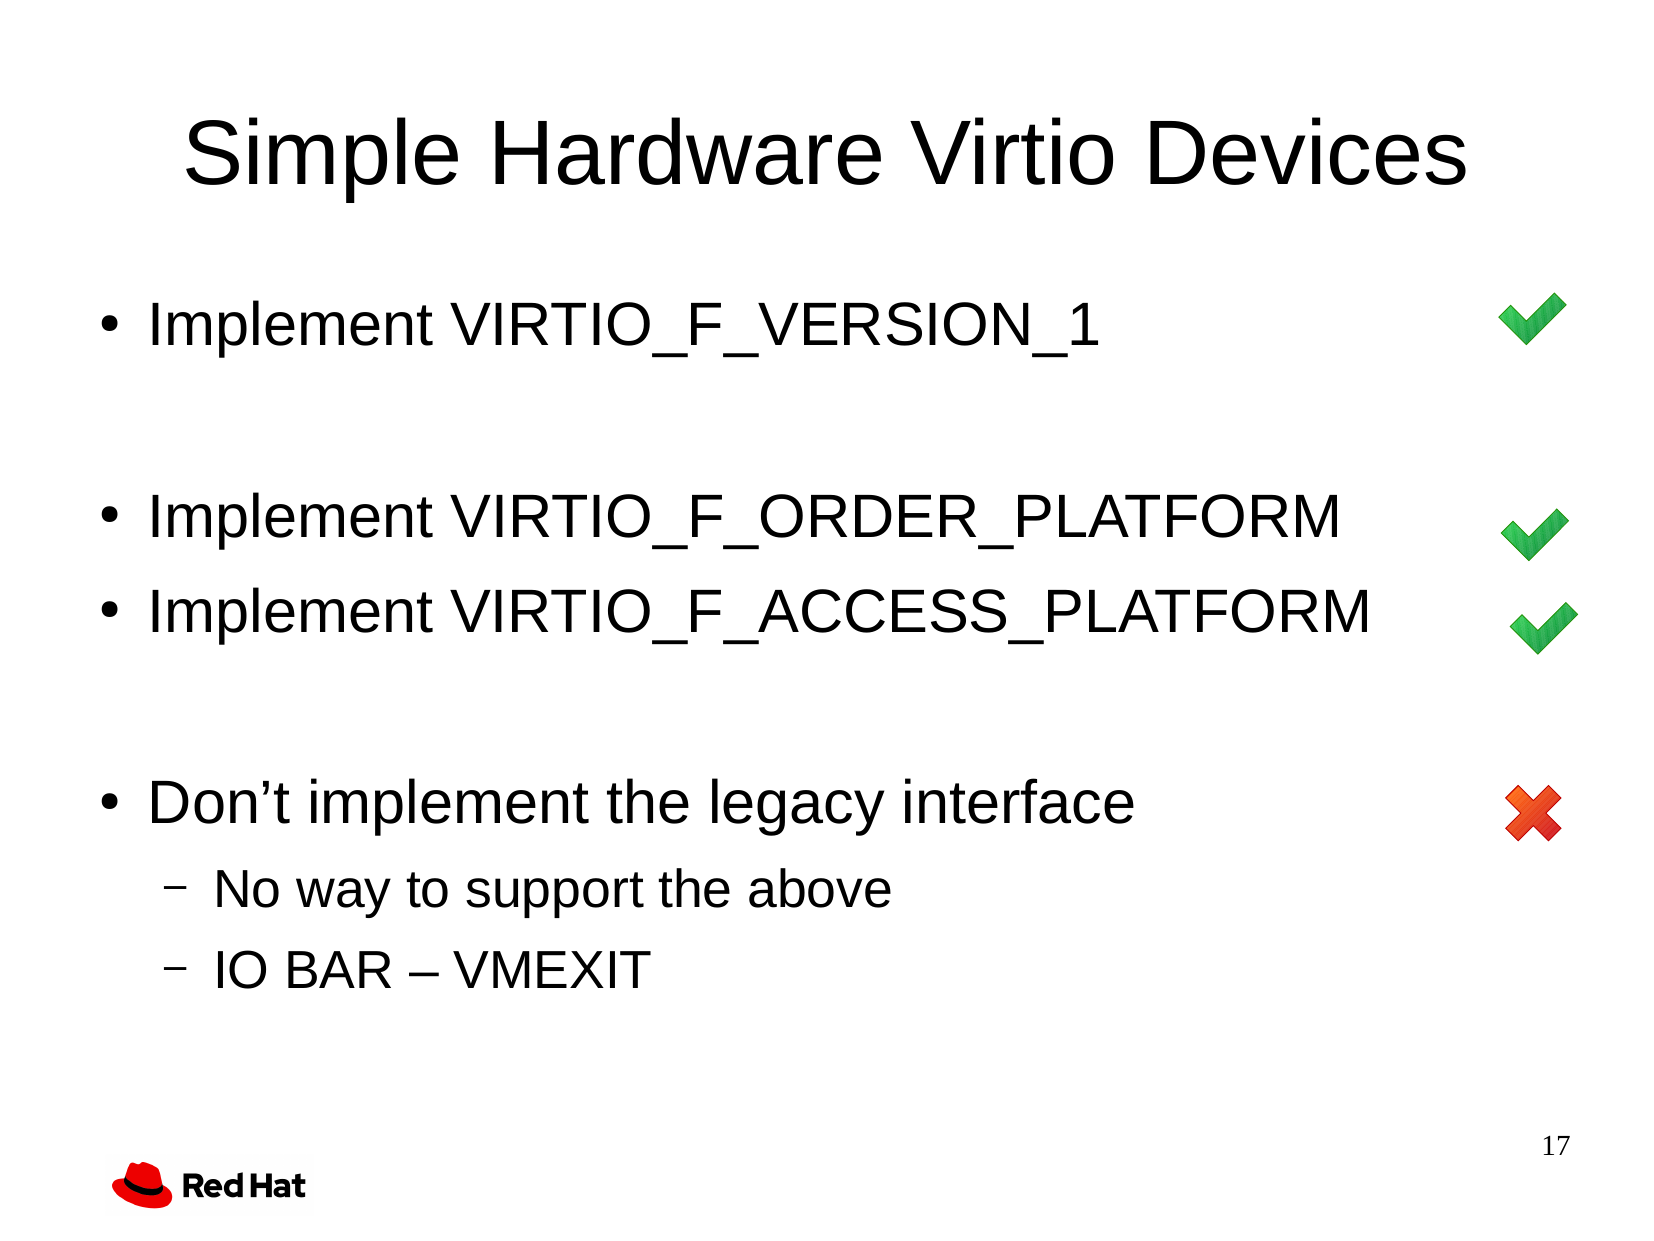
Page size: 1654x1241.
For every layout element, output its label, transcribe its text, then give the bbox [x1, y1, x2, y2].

picture [1485, 270, 1579, 364]
picture [1485, 765, 1581, 861]
picture [1487, 485, 1591, 674]
title Simple Hardware Virtio Devices [82, 49, 1571, 257]
list Implement VIRTIO_F_VERSION_1 Implement VIRTIO_F_ORDER_PLATFORM Implement VIRTIO_F_ACCESS_PLATFORM Don’t implement the legacy interface No way to support the above IO BAR – VMEXIT [82, 290, 1571, 1010]
picture [105, 1154, 314, 1216]
